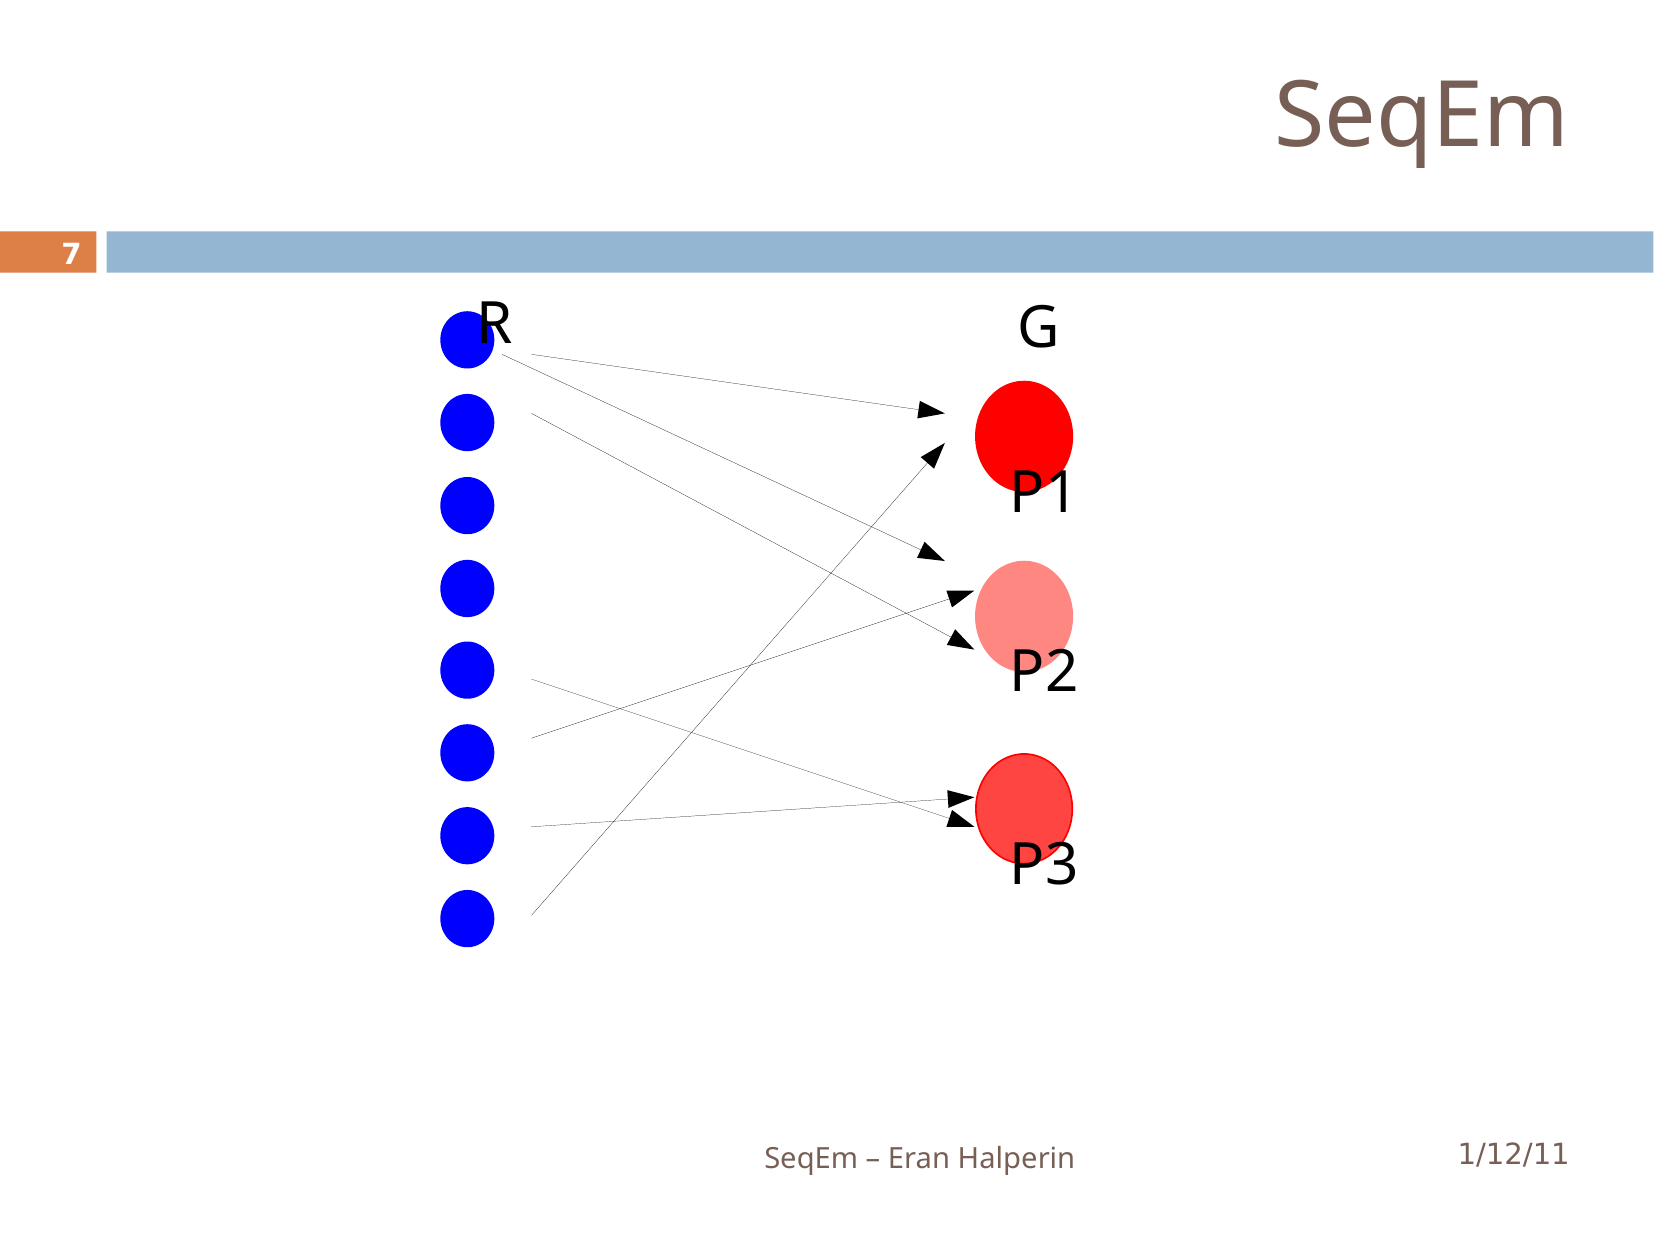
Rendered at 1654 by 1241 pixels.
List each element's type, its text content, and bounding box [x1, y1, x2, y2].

text_box P1 [980, 442, 1094, 537]
text_box [441, 394, 494, 451]
text_box <מספר> [0, 229, 97, 275]
text_box [441, 890, 494, 947]
text_box 1/12/11 [1102, 1129, 1585, 1196]
text_box [441, 320, 449, 360]
text_box [975, 753, 1073, 831]
text_box [975, 381, 1073, 459]
text_box [441, 560, 494, 617]
text_box R [449, 274, 528, 368]
text_box [975, 561, 1073, 639]
text_box [441, 807, 494, 864]
text_box SeqEm – Eran Halperin [110, 1129, 1091, 1196]
text_box P3 [980, 814, 1094, 909]
text_box G [992, 277, 1075, 371]
text_box [441, 642, 494, 698]
text_box [441, 477, 494, 534]
text_box [441, 725, 494, 781]
text_box SeqEm [110, 41, 1585, 221]
text_box P2 [980, 621, 1094, 716]
